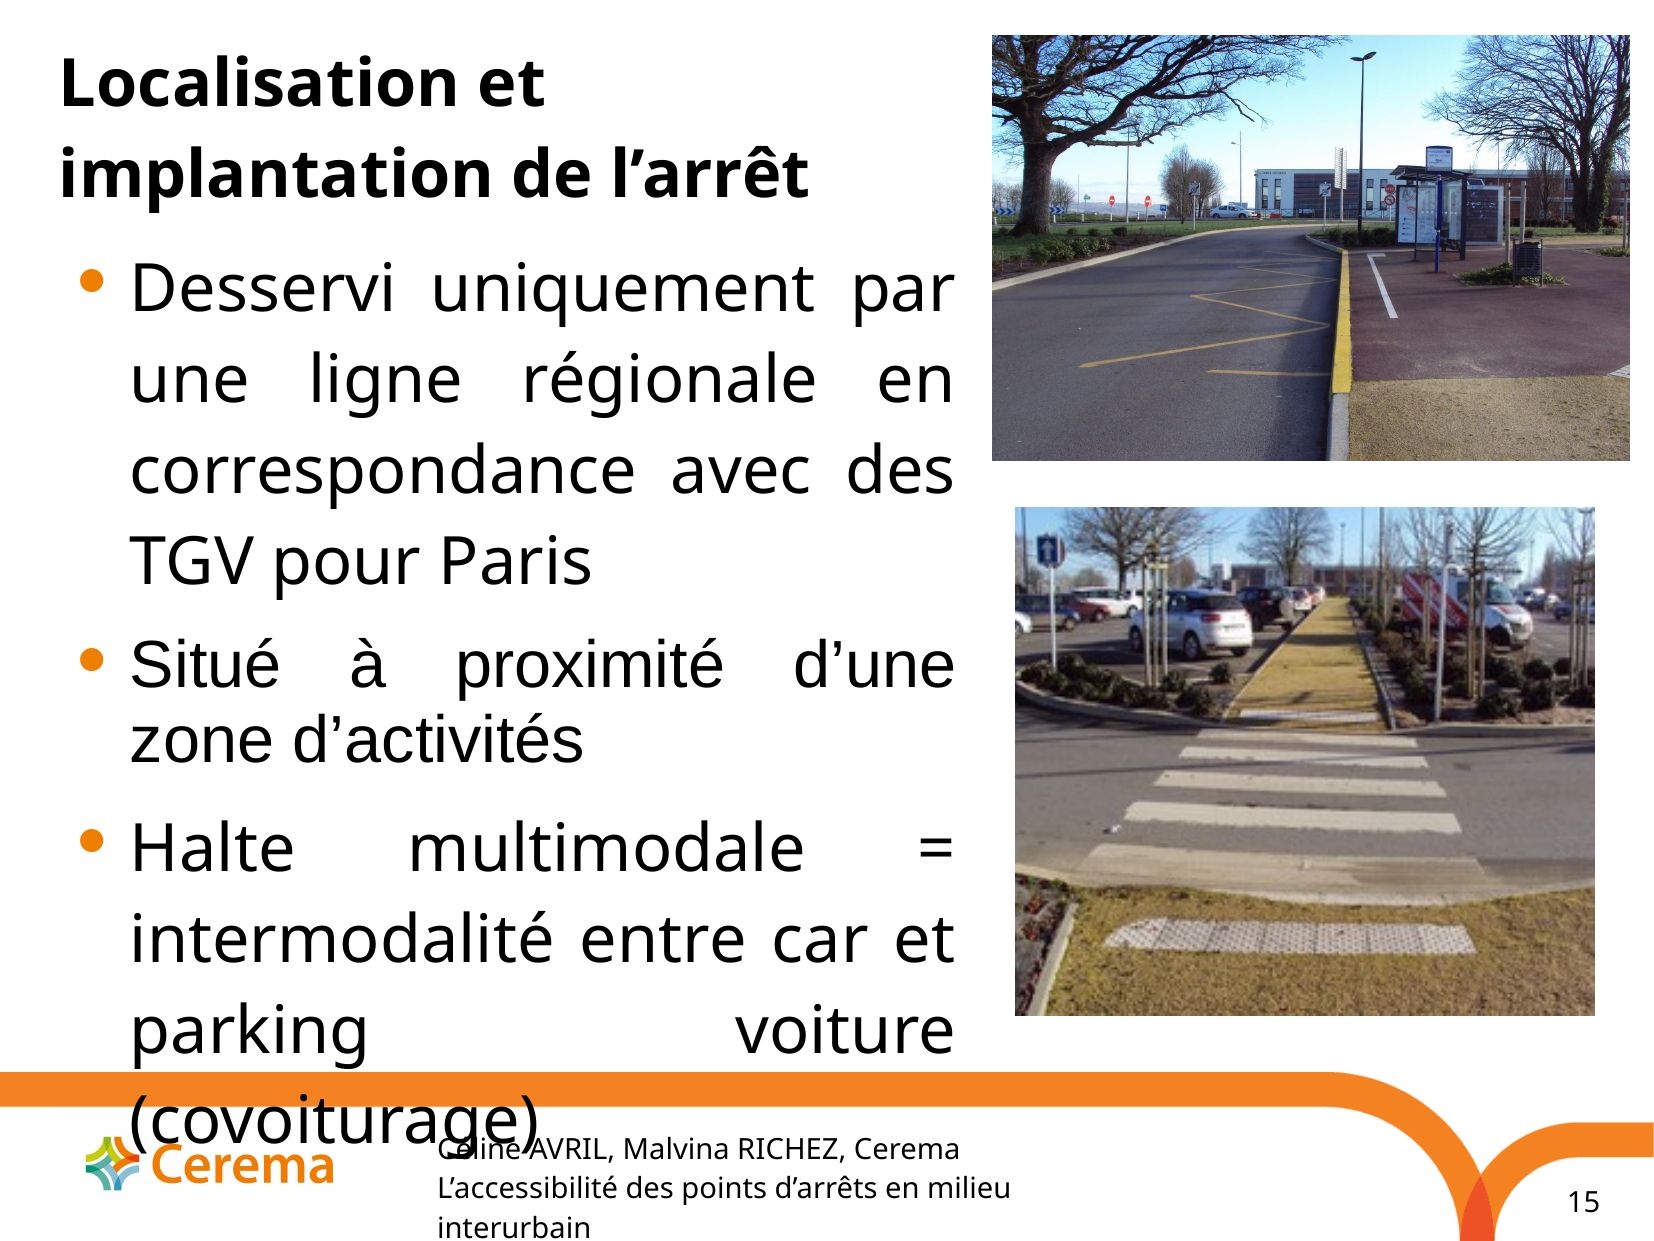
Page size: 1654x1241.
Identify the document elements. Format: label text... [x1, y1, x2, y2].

picture [1015, 507, 1595, 1016]
picture [992, 35, 1630, 461]
picture [0, 1072, 1654, 1241]
list Localisation et implantation de l’arrêt Desservi uniquement par une ligne régionale en correspondance avec des TGV pour Paris Situé à proximité d’une zone d’activités Halte multimodale = intermodalité entre car et parking voiture (covoiturage) Composantes techniques Un arrêt sécurisé car isolé, il est utilisé dans les deux sens Hauteur de quai : 20 cm (car à plancher haut) Revêtement contrasté visuellement Cheminement et traversées accessibles [0, 35, 957, 1027]
